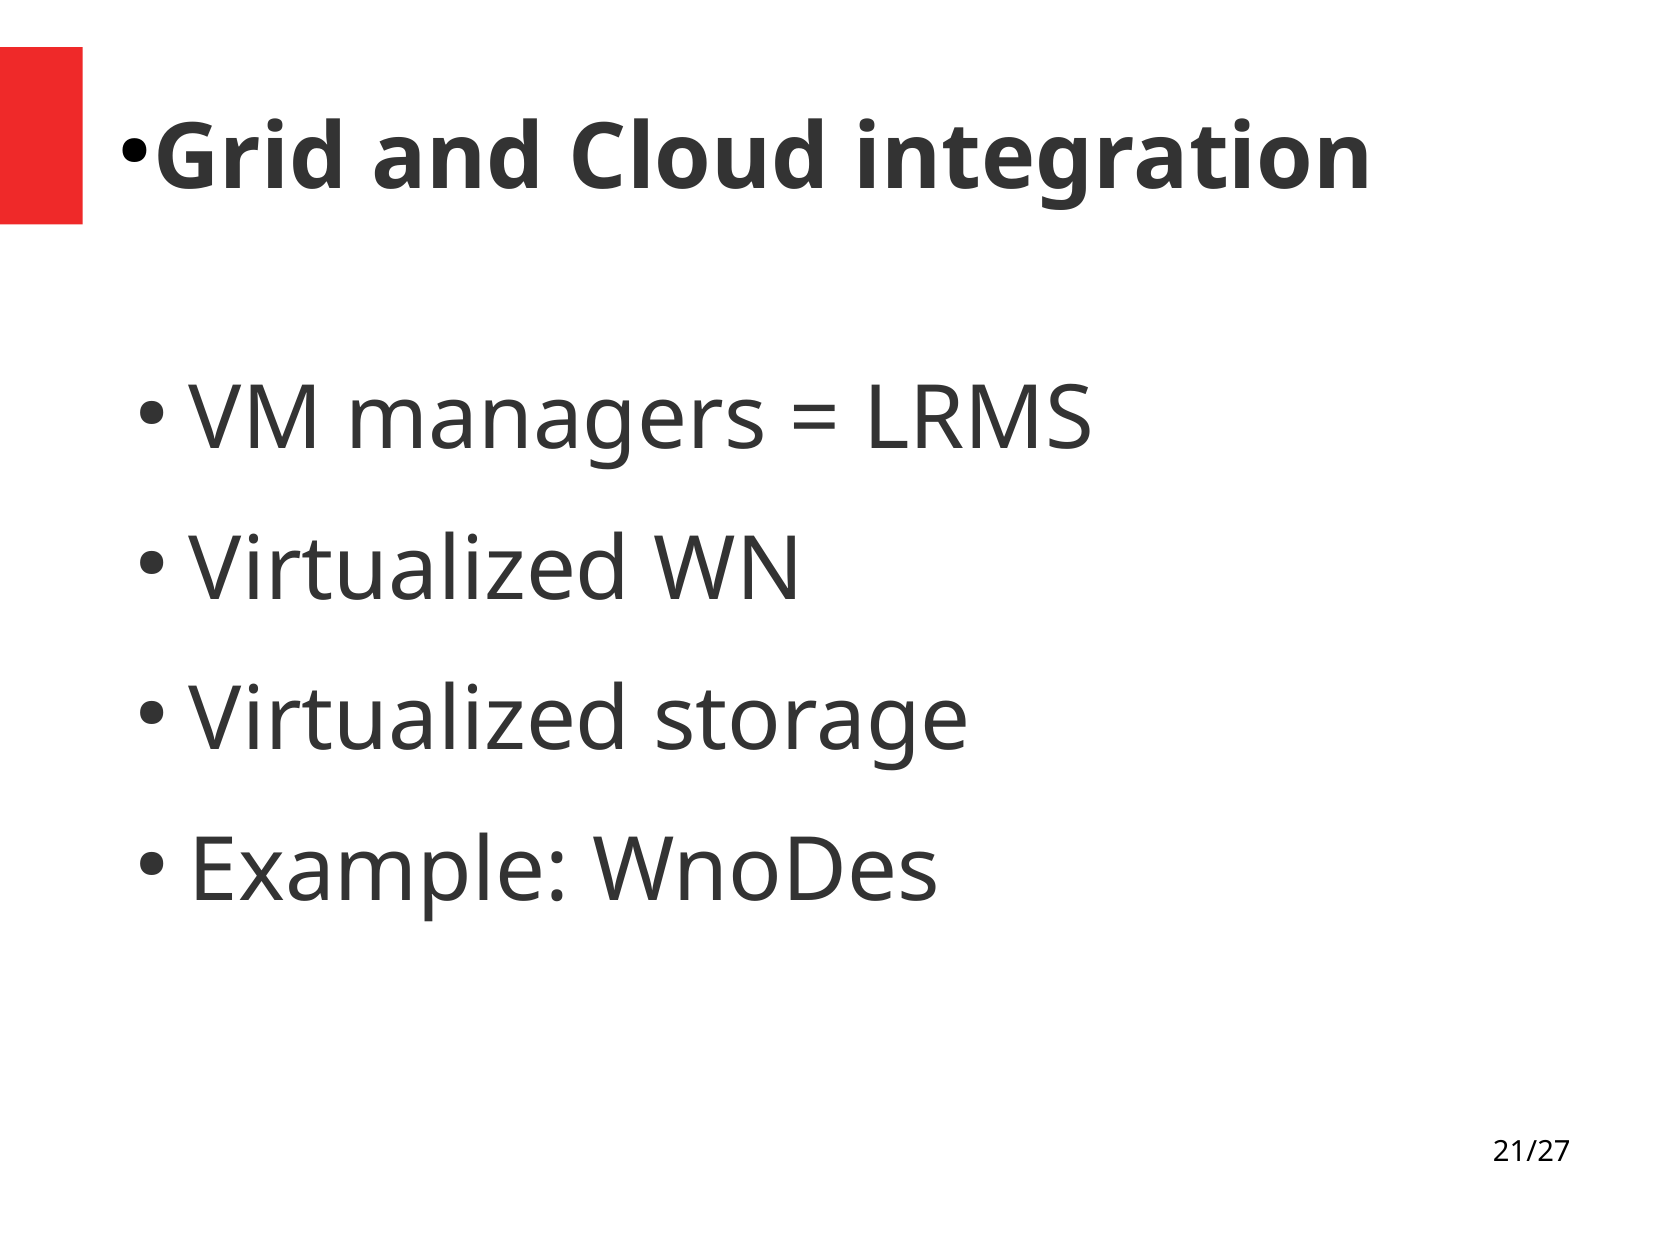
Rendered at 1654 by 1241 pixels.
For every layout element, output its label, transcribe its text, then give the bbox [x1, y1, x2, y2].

title Grid and Cloud integration [118, 49, 1571, 257]
list VM managers = LRMS Virtualized WN Virtualized storage Example: WnoDes [118, 354, 1536, 1074]
